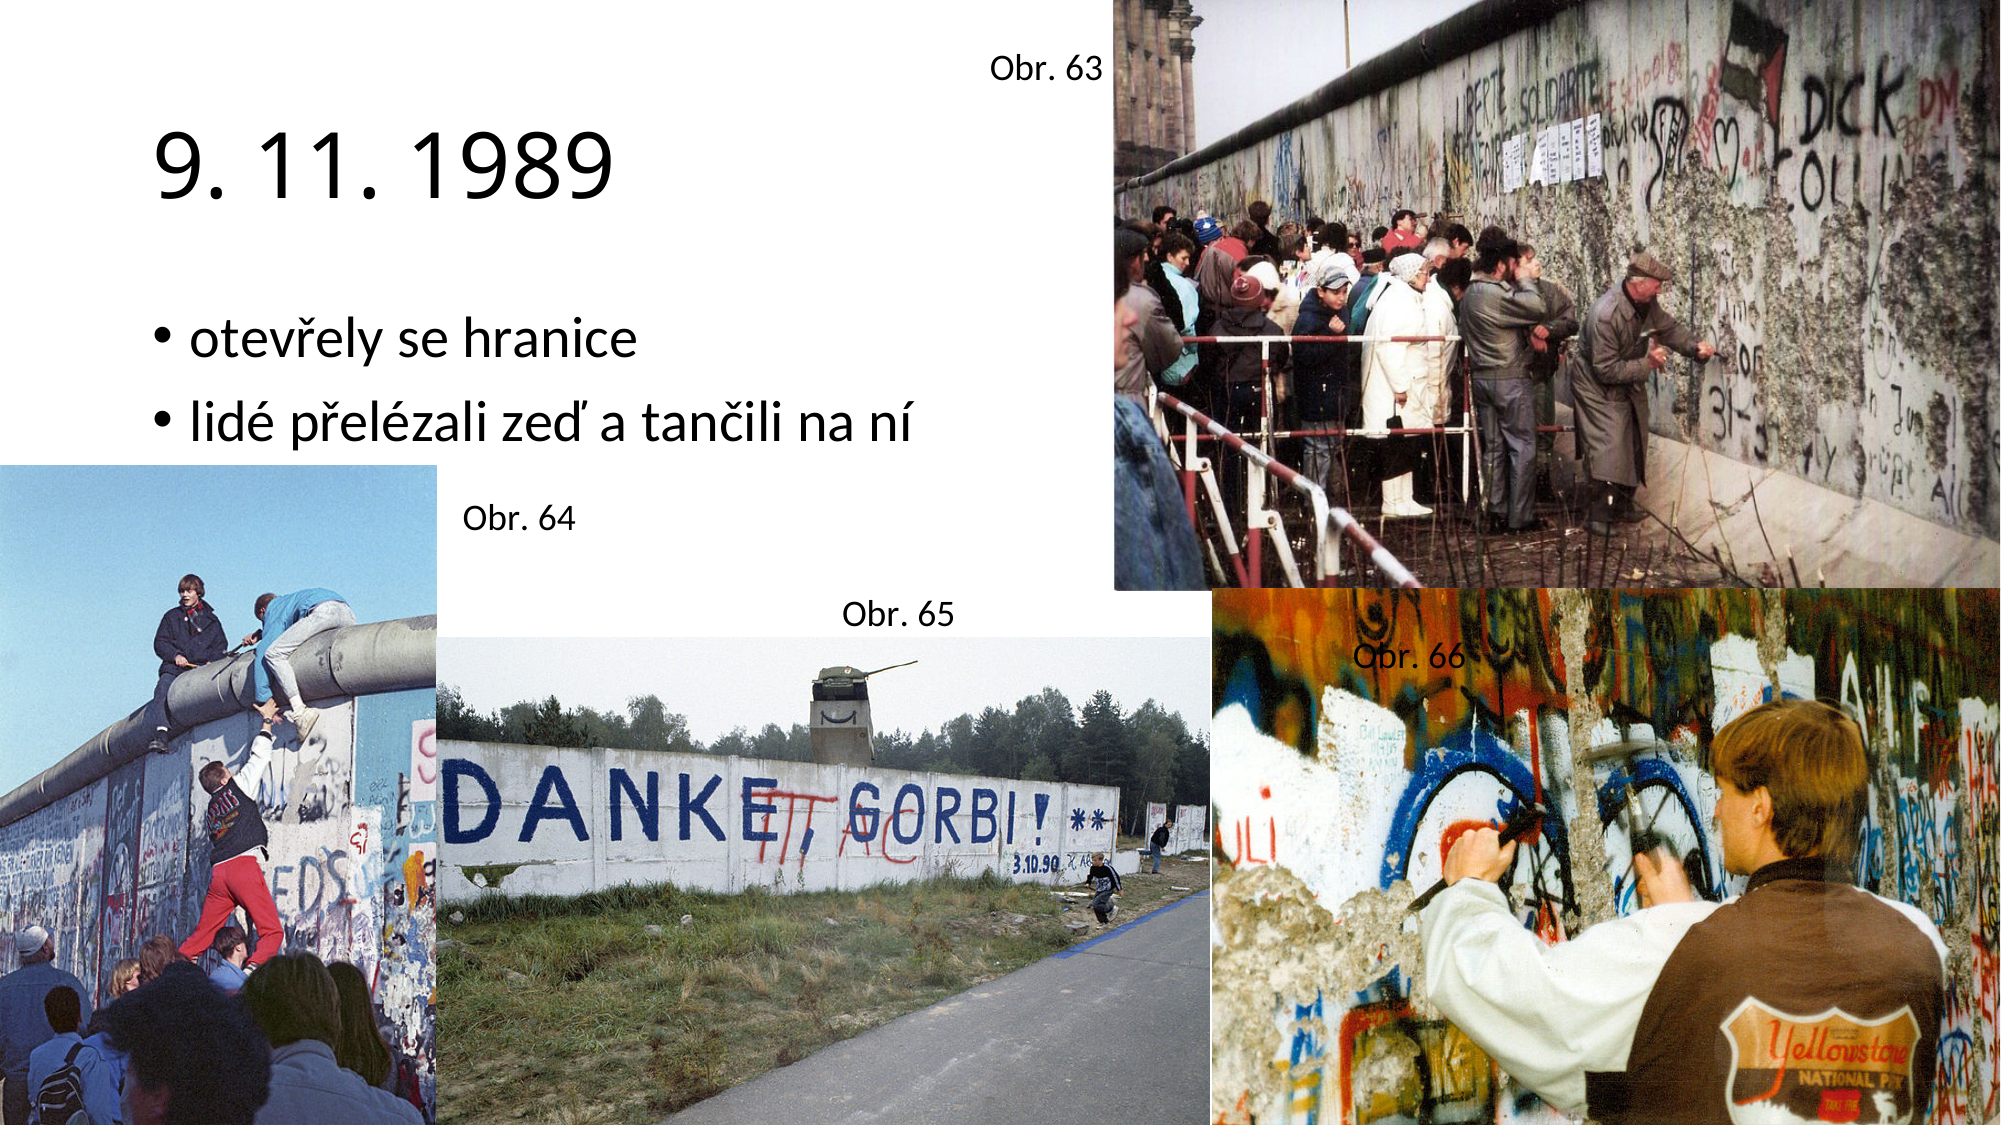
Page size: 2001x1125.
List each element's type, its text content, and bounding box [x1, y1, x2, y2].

picture [0, 465, 1210, 1125]
text_box [1111, 0, 2001, 591]
picture [1212, 588, 2001, 1125]
text_box Obr. 64 [447, 485, 673, 546]
text_box Obr. 63 [975, 35, 1146, 96]
title 9. 11. 1989 [137, 59, 1111, 278]
text_box Obr. 65 [827, 581, 1015, 642]
text_box Obr. 66 [1338, 623, 2001, 684]
list otevřely se hranice lidé přelézali zeď a tančili na ní [137, 299, 988, 637]
